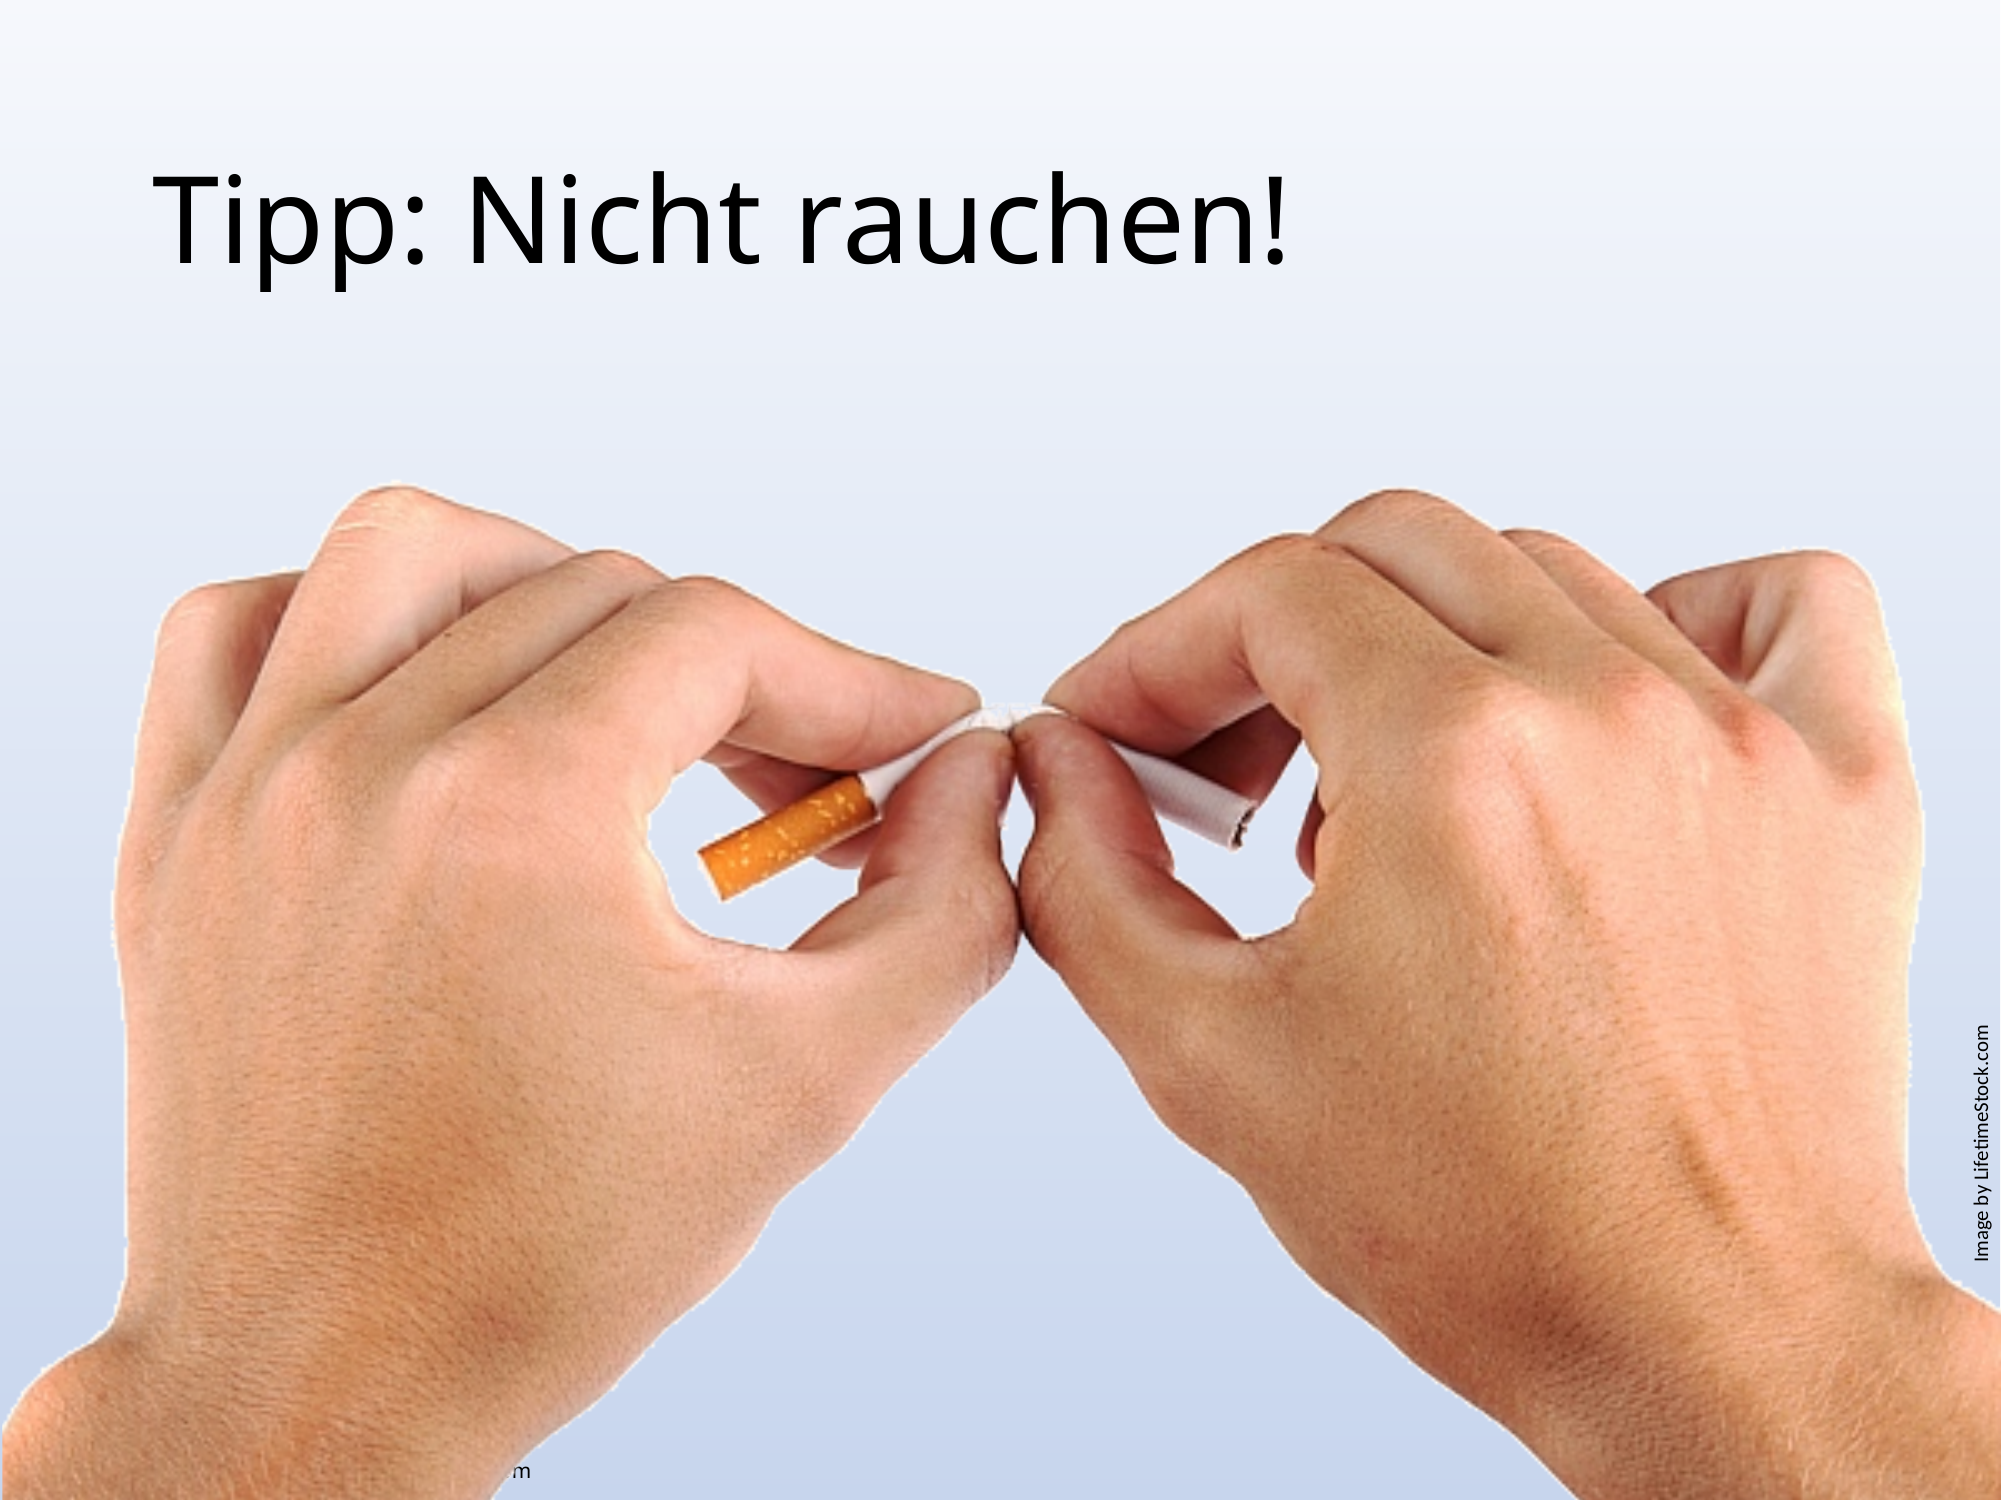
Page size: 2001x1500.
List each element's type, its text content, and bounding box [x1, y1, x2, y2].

text_box Image by LifetimeStock.com [1959, 667, 2001, 1278]
picture [2, 224, 2001, 1500]
title Tipp: Nicht rauchen! [137, 79, 1863, 224]
